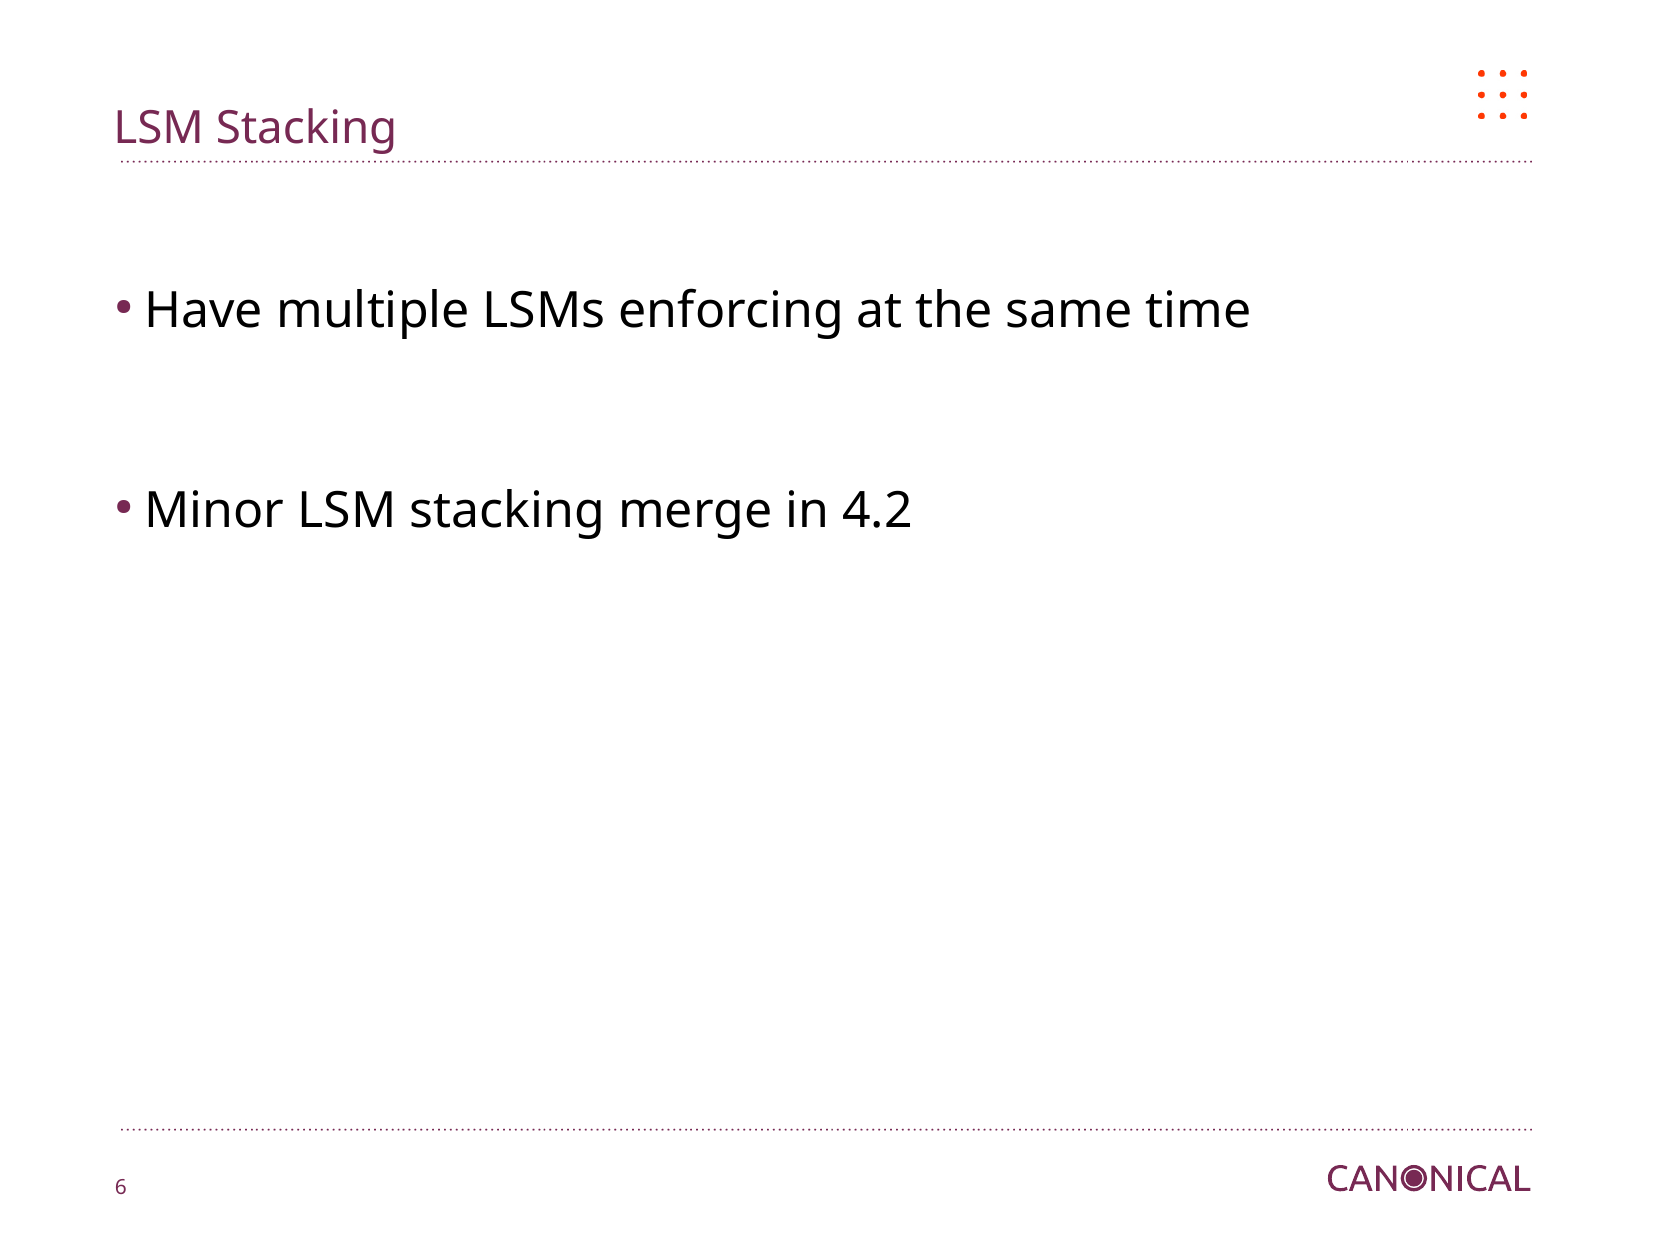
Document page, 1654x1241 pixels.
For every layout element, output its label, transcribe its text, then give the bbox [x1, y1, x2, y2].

title LSM Stacking [113, 105, 1382, 148]
picture [111, 159, 1533, 166]
picture [111, 1127, 1533, 1134]
picture [1478, 70, 1527, 119]
list Have multiple LSMs enforcing at the same time Minor LSM stacking merge in 4.2 [115, 256, 1540, 977]
